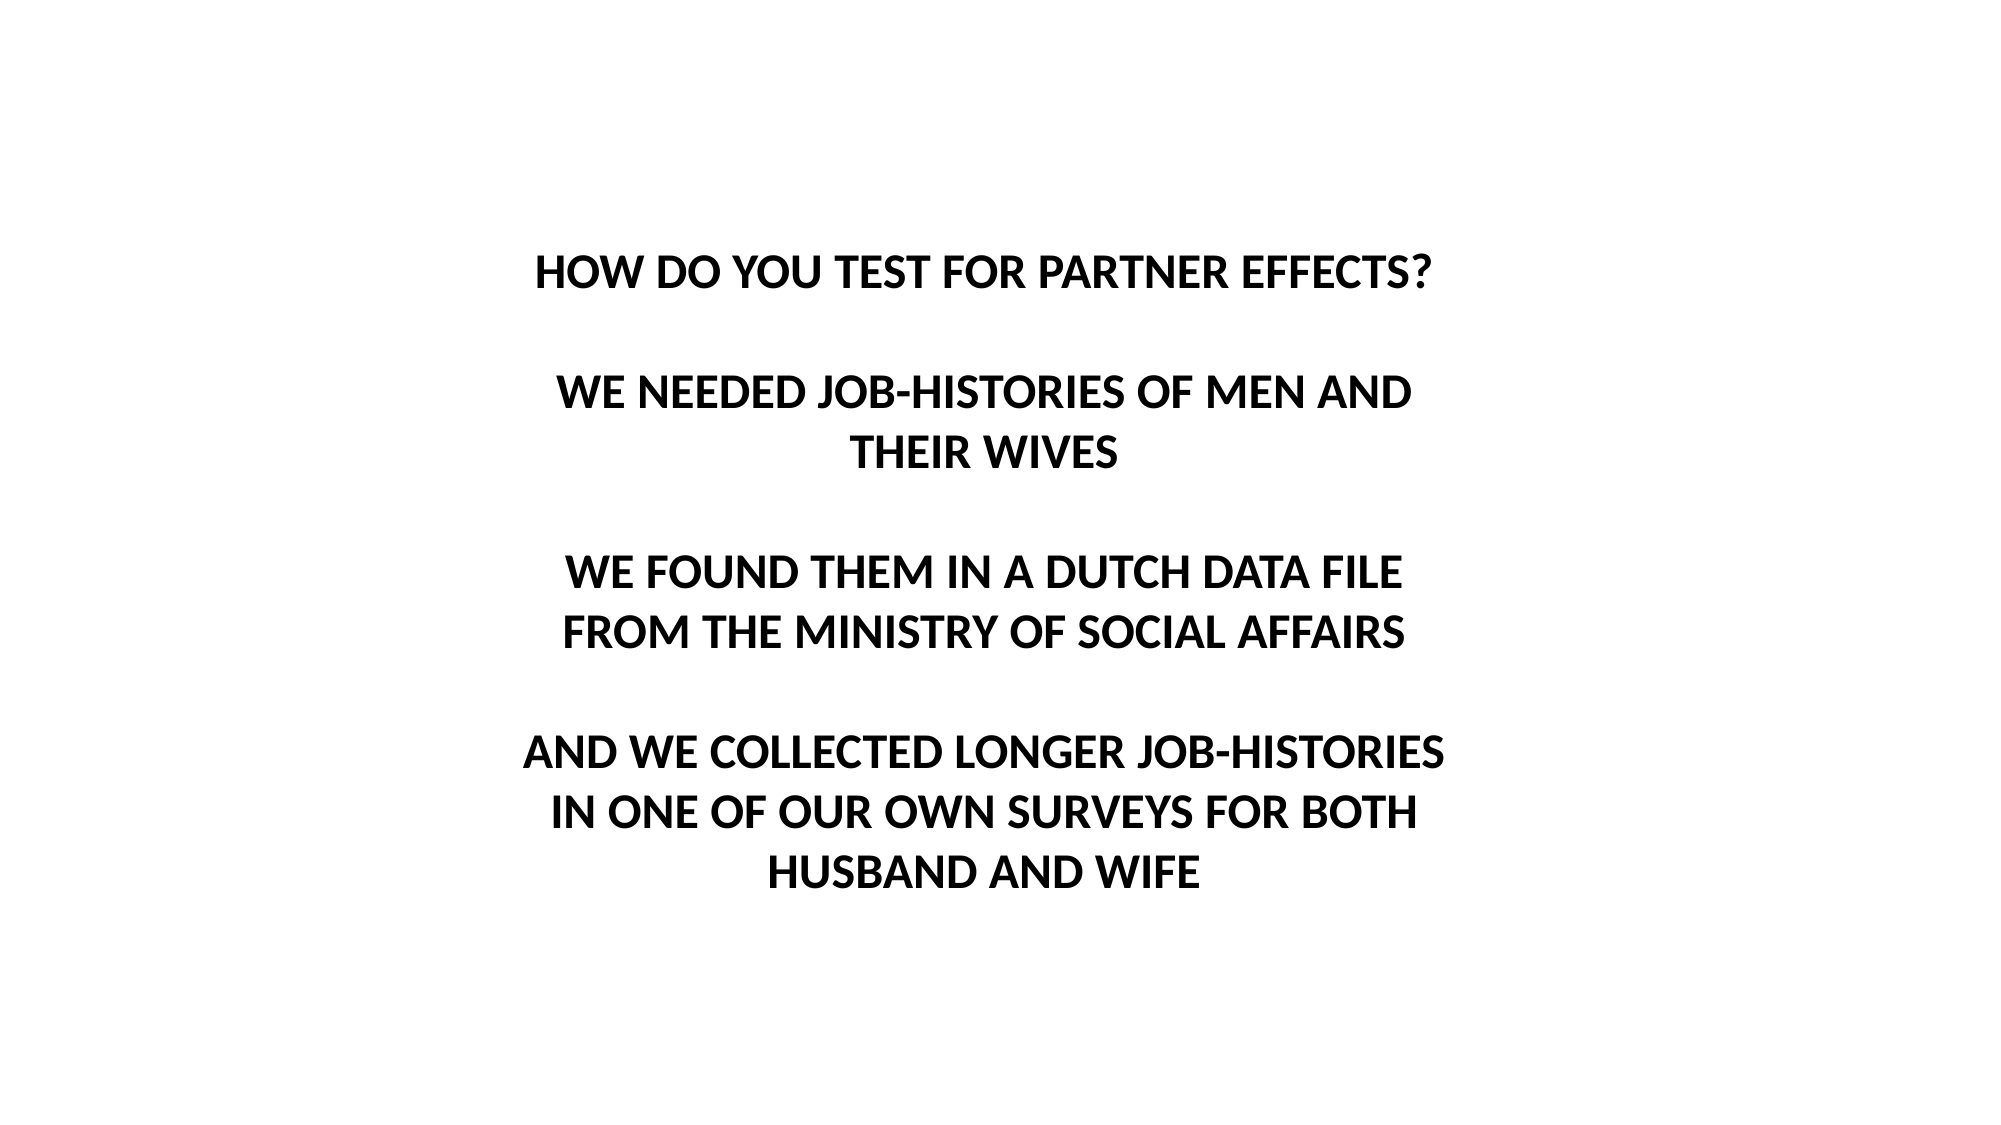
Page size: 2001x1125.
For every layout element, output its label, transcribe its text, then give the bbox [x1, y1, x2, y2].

text_box HOW DO YOU TEST FOR PARTNER EFFECTS? WE NEEDED JOB-HISTORIES OF MEN AND THEIR WIVES WE FOUND THEM IN A DUTCH DATA FILE FROM THE MINISTRY OF SOCIAL AFFAIRS AND WE COLLECTED LONGER JOB-HISTORIES IN ONE OF OUR OWN SURVEYS FOR BOTH HUSBAND AND WIFE [482, 231, 1486, 913]
